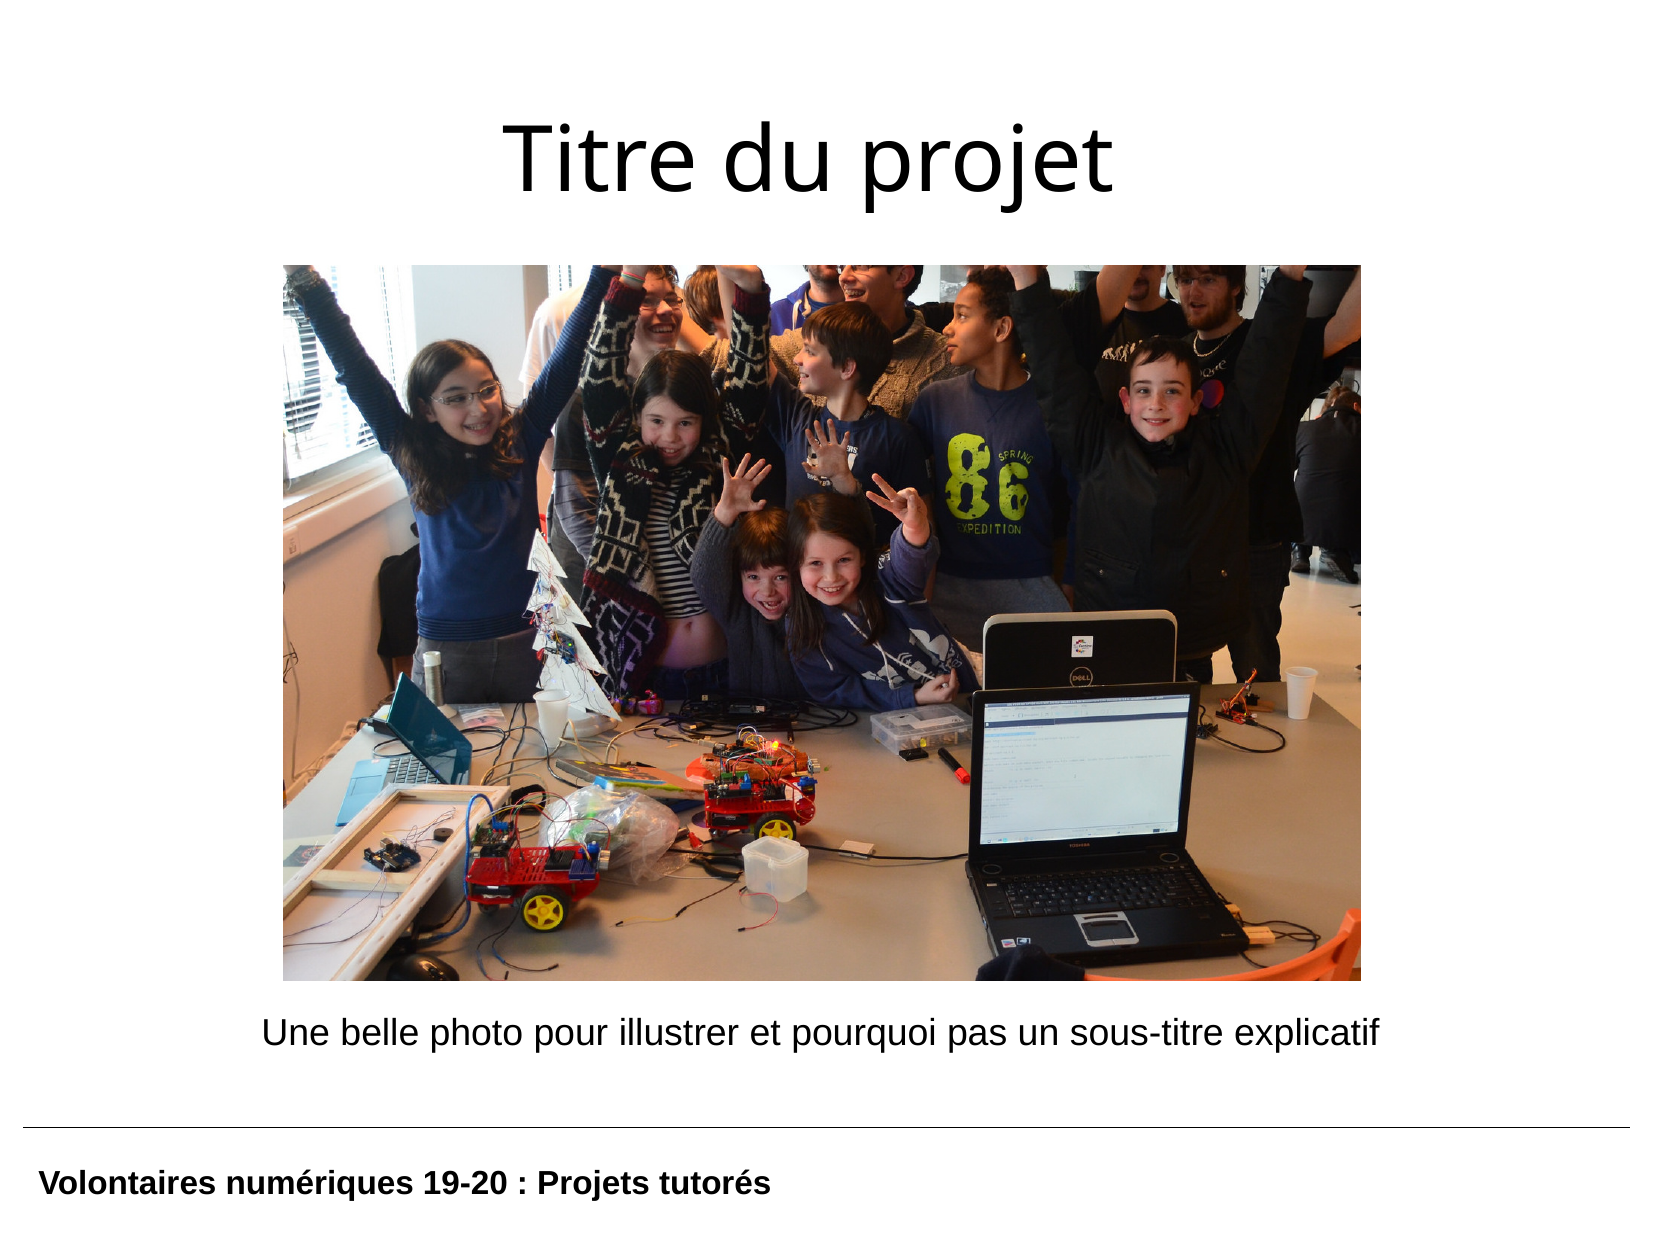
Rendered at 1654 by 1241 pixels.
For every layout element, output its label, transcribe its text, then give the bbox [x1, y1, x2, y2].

text_box Volontaires numériques 19-20 : Projets tutorés [23, 1157, 945, 1210]
picture [283, 265, 1361, 981]
text_box Une belle photo pour illustrer et pourquoi pas un sous-titre explicatif [200, 1003, 1441, 1103]
title Titre du projet [141, 52, 1477, 260]
